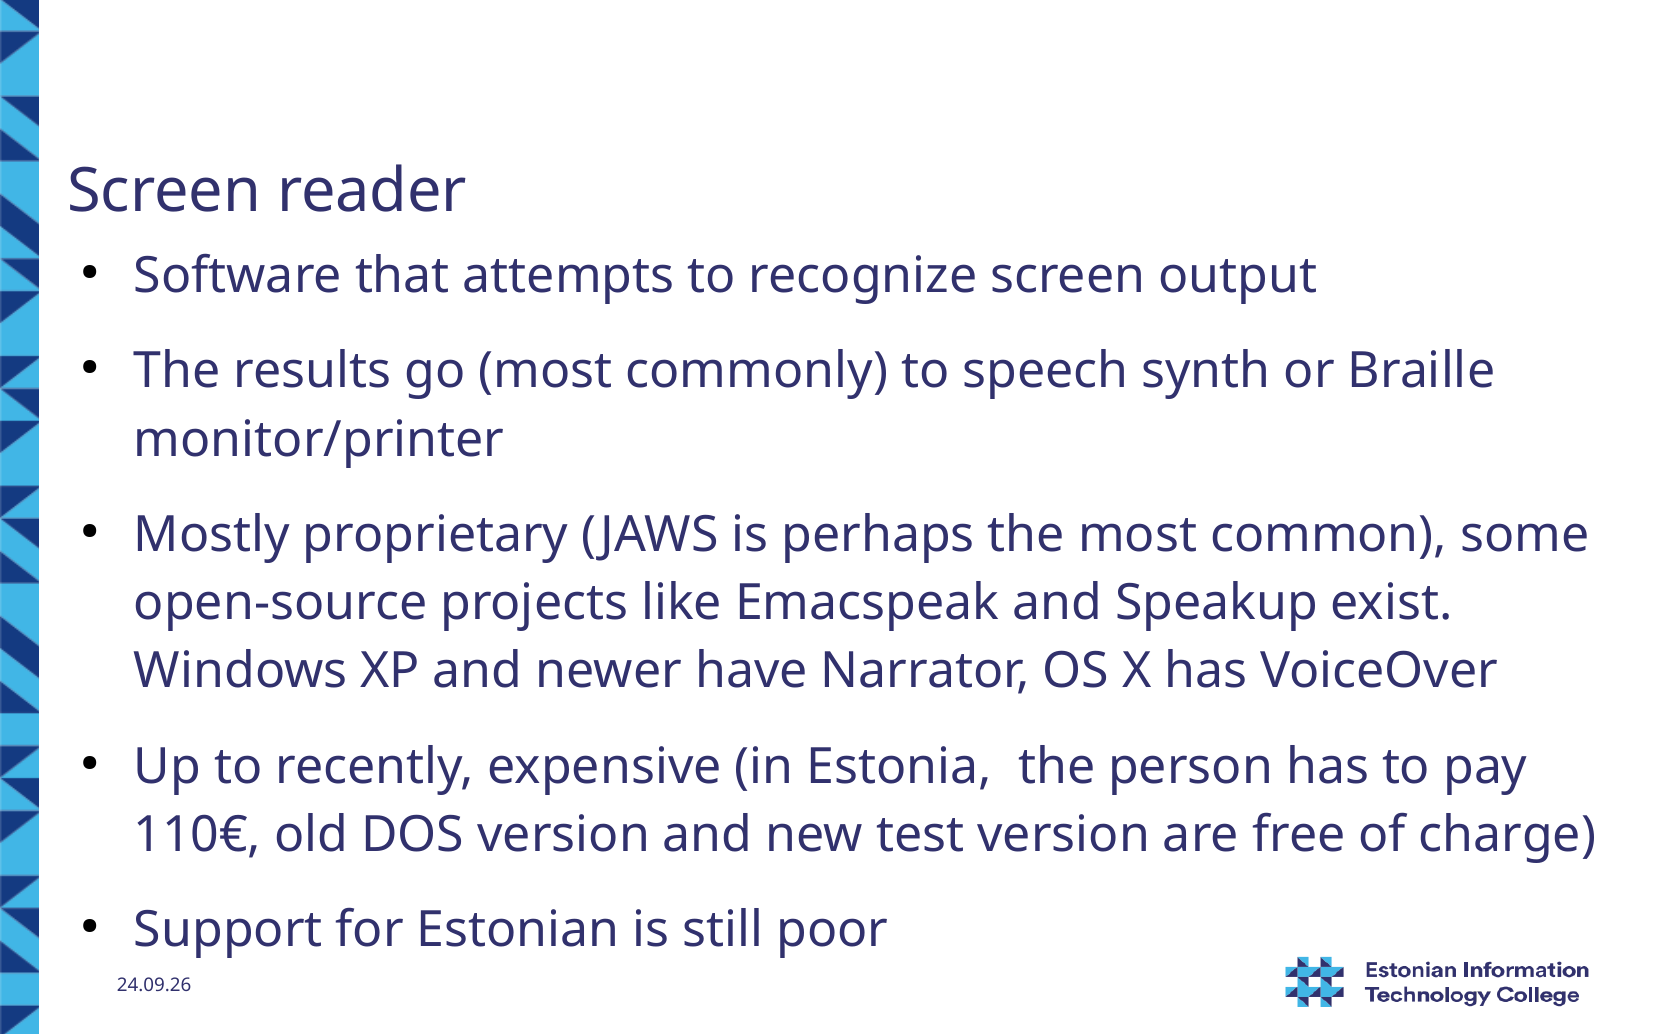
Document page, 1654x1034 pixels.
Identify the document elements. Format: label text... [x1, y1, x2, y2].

title Screen reader [67, 101, 1204, 238]
list Software that attempts to recognize screen output The results go (most commonly) to speech synth or Braille monitor/printer Mostly proprietary (JAWS is perhaps the most common), some open-source projects like Emacspeak and Speakup exist. Windows XP and newer have Narrator, OS X has VoiceOver Up to recently, expensive (in Estonia, the person has to pay 110€, old DOS version and new test version are free of charge) Support for Estonian is still poor [63, 238, 1635, 1034]
